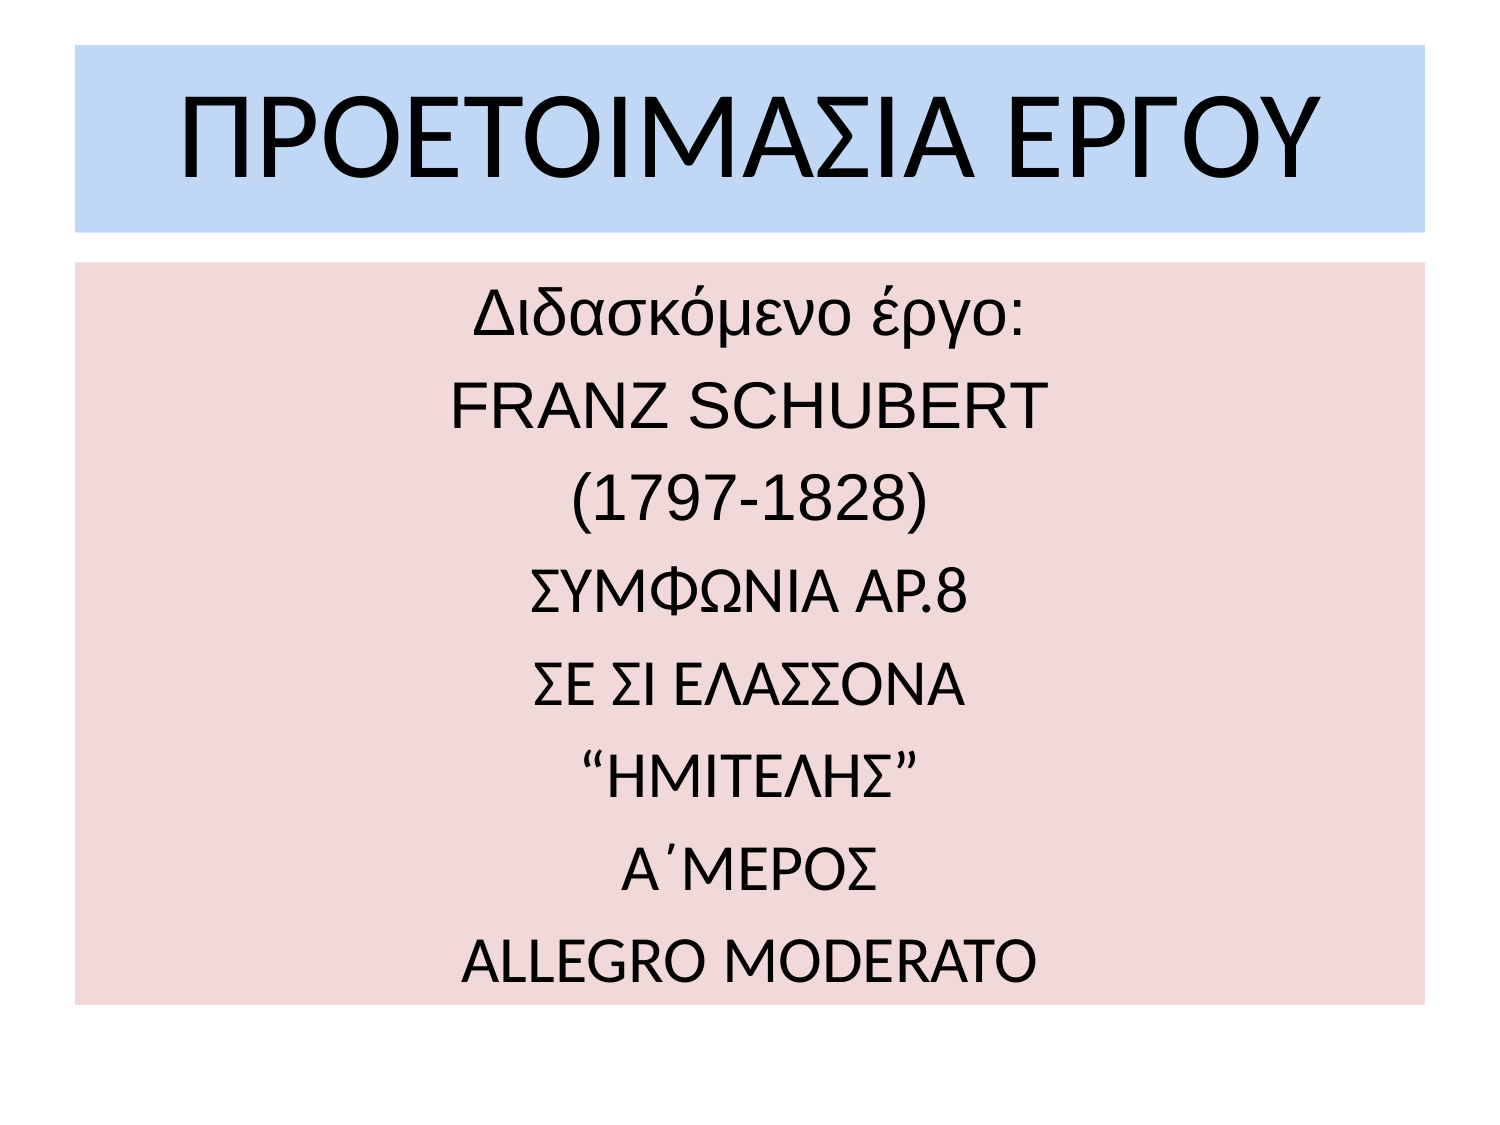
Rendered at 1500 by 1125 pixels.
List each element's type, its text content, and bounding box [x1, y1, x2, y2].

title ΠΡΟΕΤΟΙΜΑΣΙΑ ΕΡΓΟΥ [75, 45, 1425, 233]
list Διδασκόμενο έργο: FRANZ SCHUBERT (1797-1828) ΣΥΜΦΩΝΙΑ ΑΡ.8 ΣΕ ΣΙ ΕΛΑΣΣΟΝΑ “ΗΜΙΤΕΛΗΣ” Α΄ΜΕΡΟΣ ALLEGRO MODERATO [75, 262, 1425, 1005]
